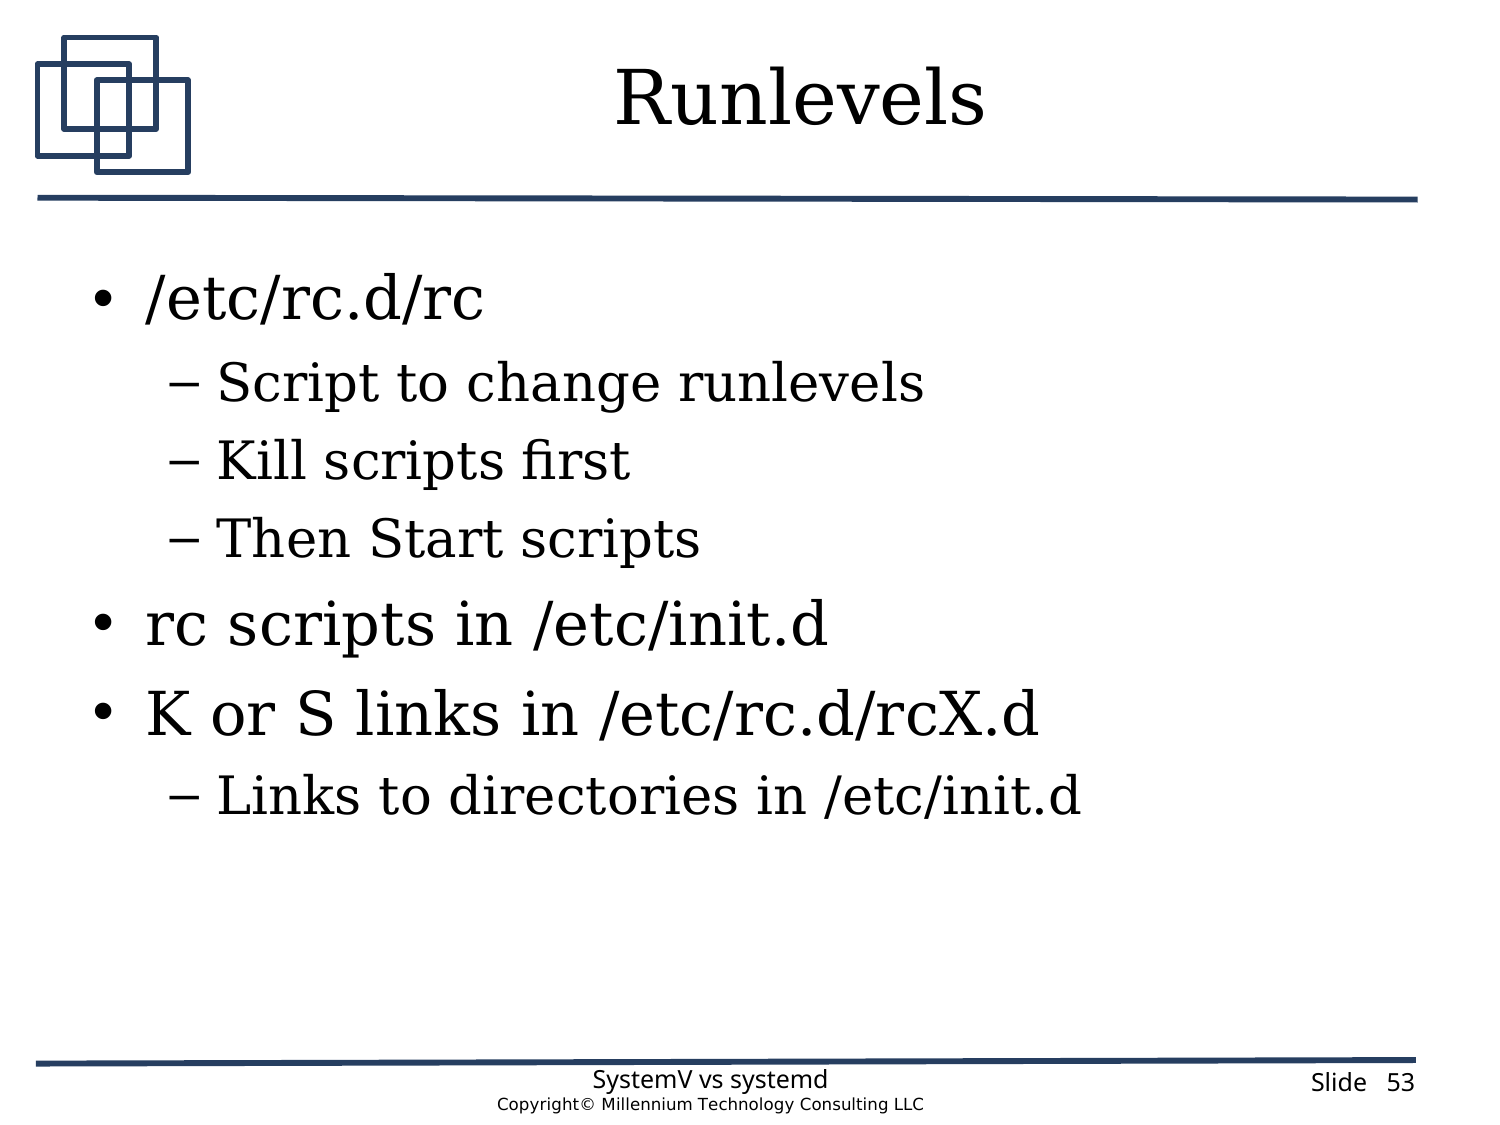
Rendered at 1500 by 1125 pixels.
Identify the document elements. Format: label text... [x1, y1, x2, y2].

title Runlevels [150, 0, 1426, 196]
list /etc/rc.d/rc Script to change runlevels Kill scripts first Then Start scripts rc scripts in /etc/init.d K or S links in /etc/rc.d/rcX.d Links to directories in /etc/init.d [75, 262, 1426, 869]
